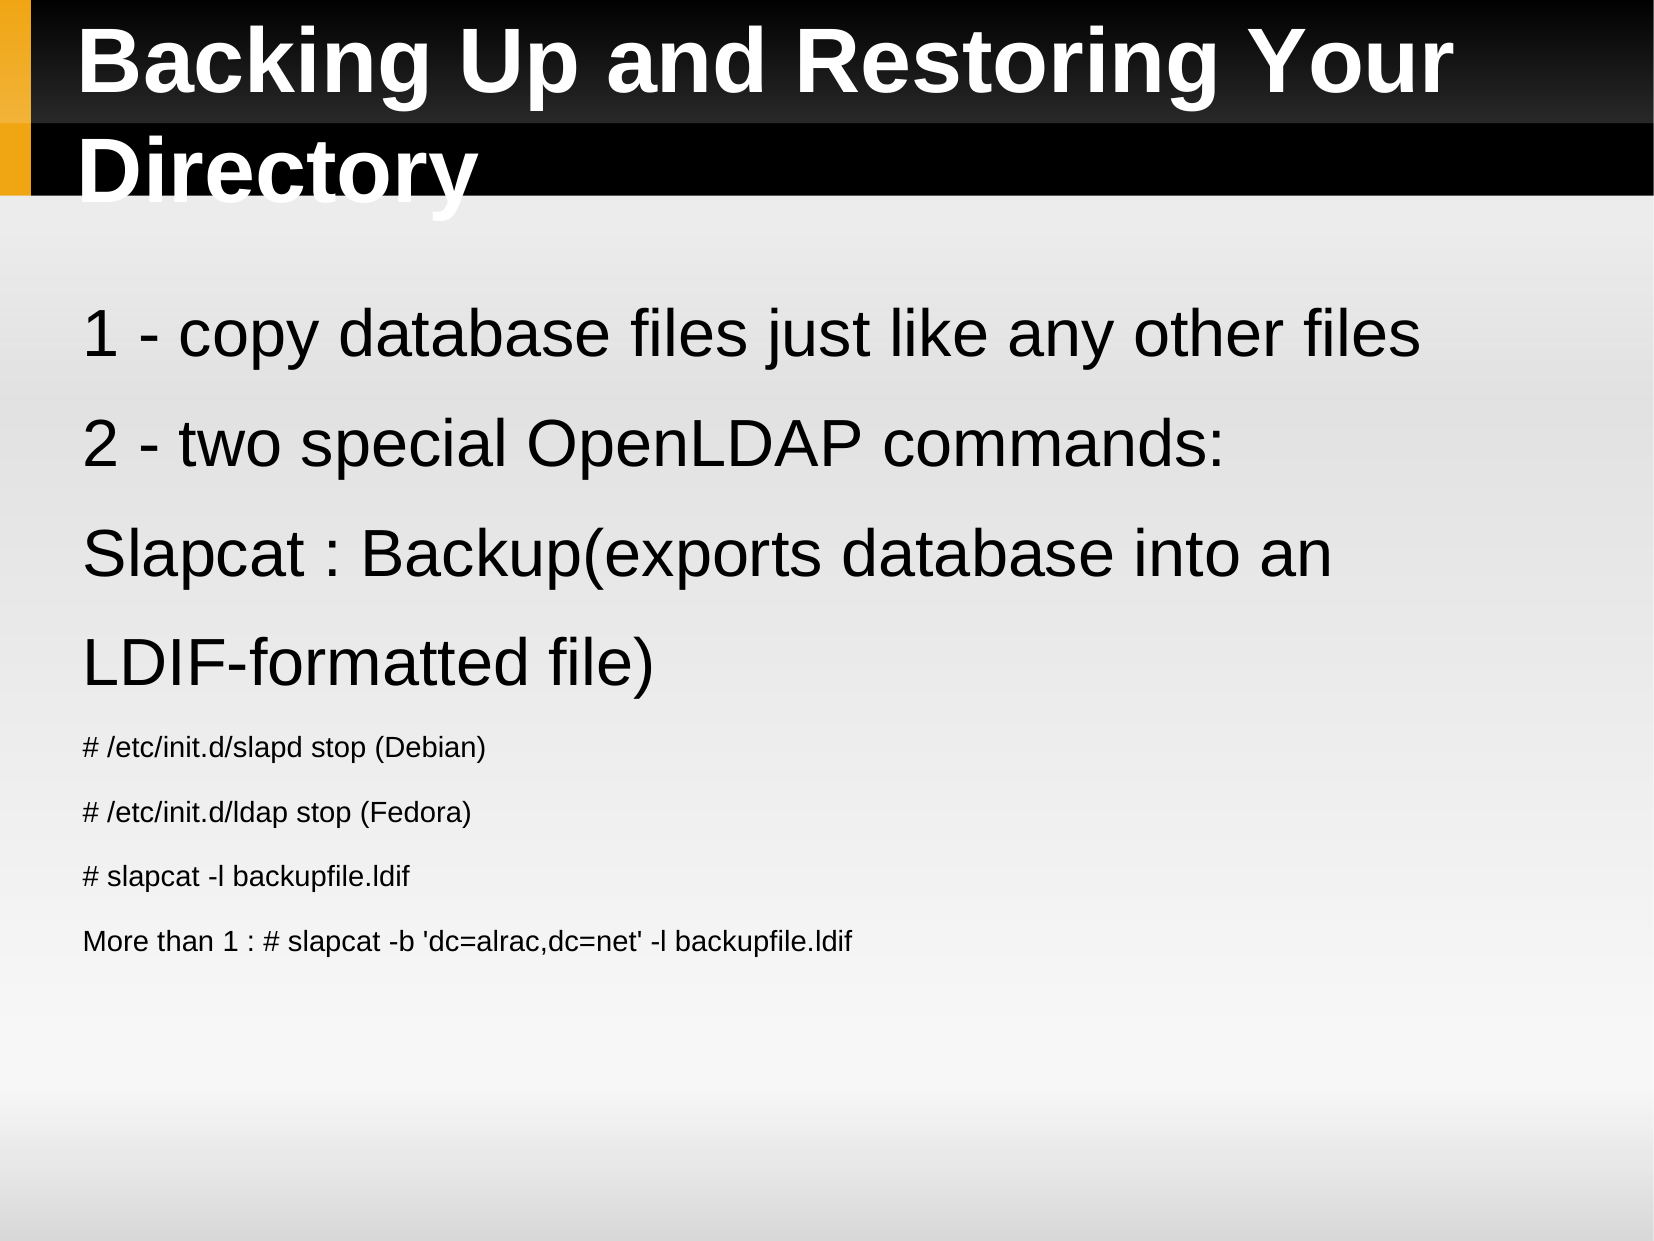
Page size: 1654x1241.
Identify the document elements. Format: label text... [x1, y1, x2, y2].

list 1 - copy database files just like any other files 2 - two special OpenLDAP commands: Slapcat : Backup(exports database into an LDIF-formatted file) # /etc/init.d/slapd stop (Debian) # /etc/init.d/ldap stop (Fedora) # slapcat -l backupfile.ldif More than 1 : # slapcat -b 'dc=alrac,dc=net' -l backupfile.ldif [82, 290, 1571, 1094]
title Backing Up and Restoring Your Directory [76, 1, 1565, 207]
